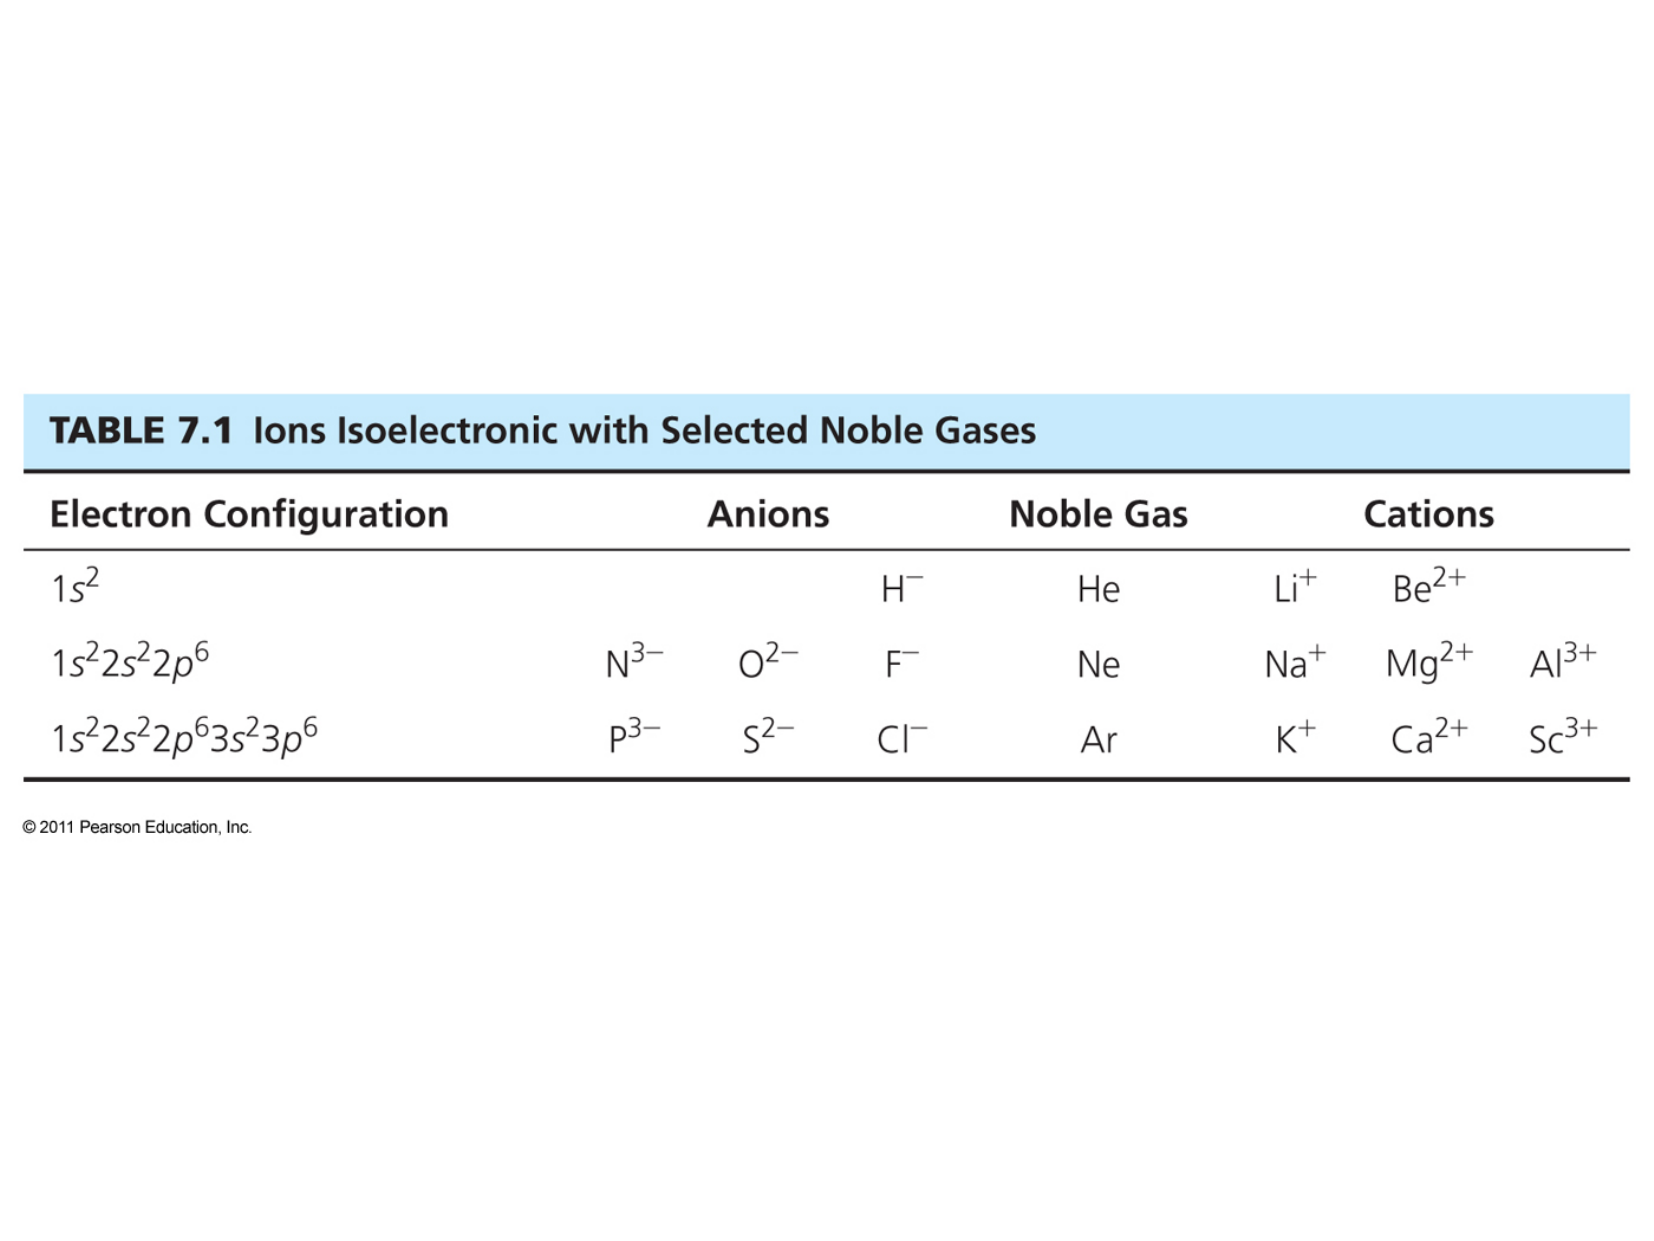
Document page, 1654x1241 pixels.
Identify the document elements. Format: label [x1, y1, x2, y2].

picture [0, 369, 1654, 872]
